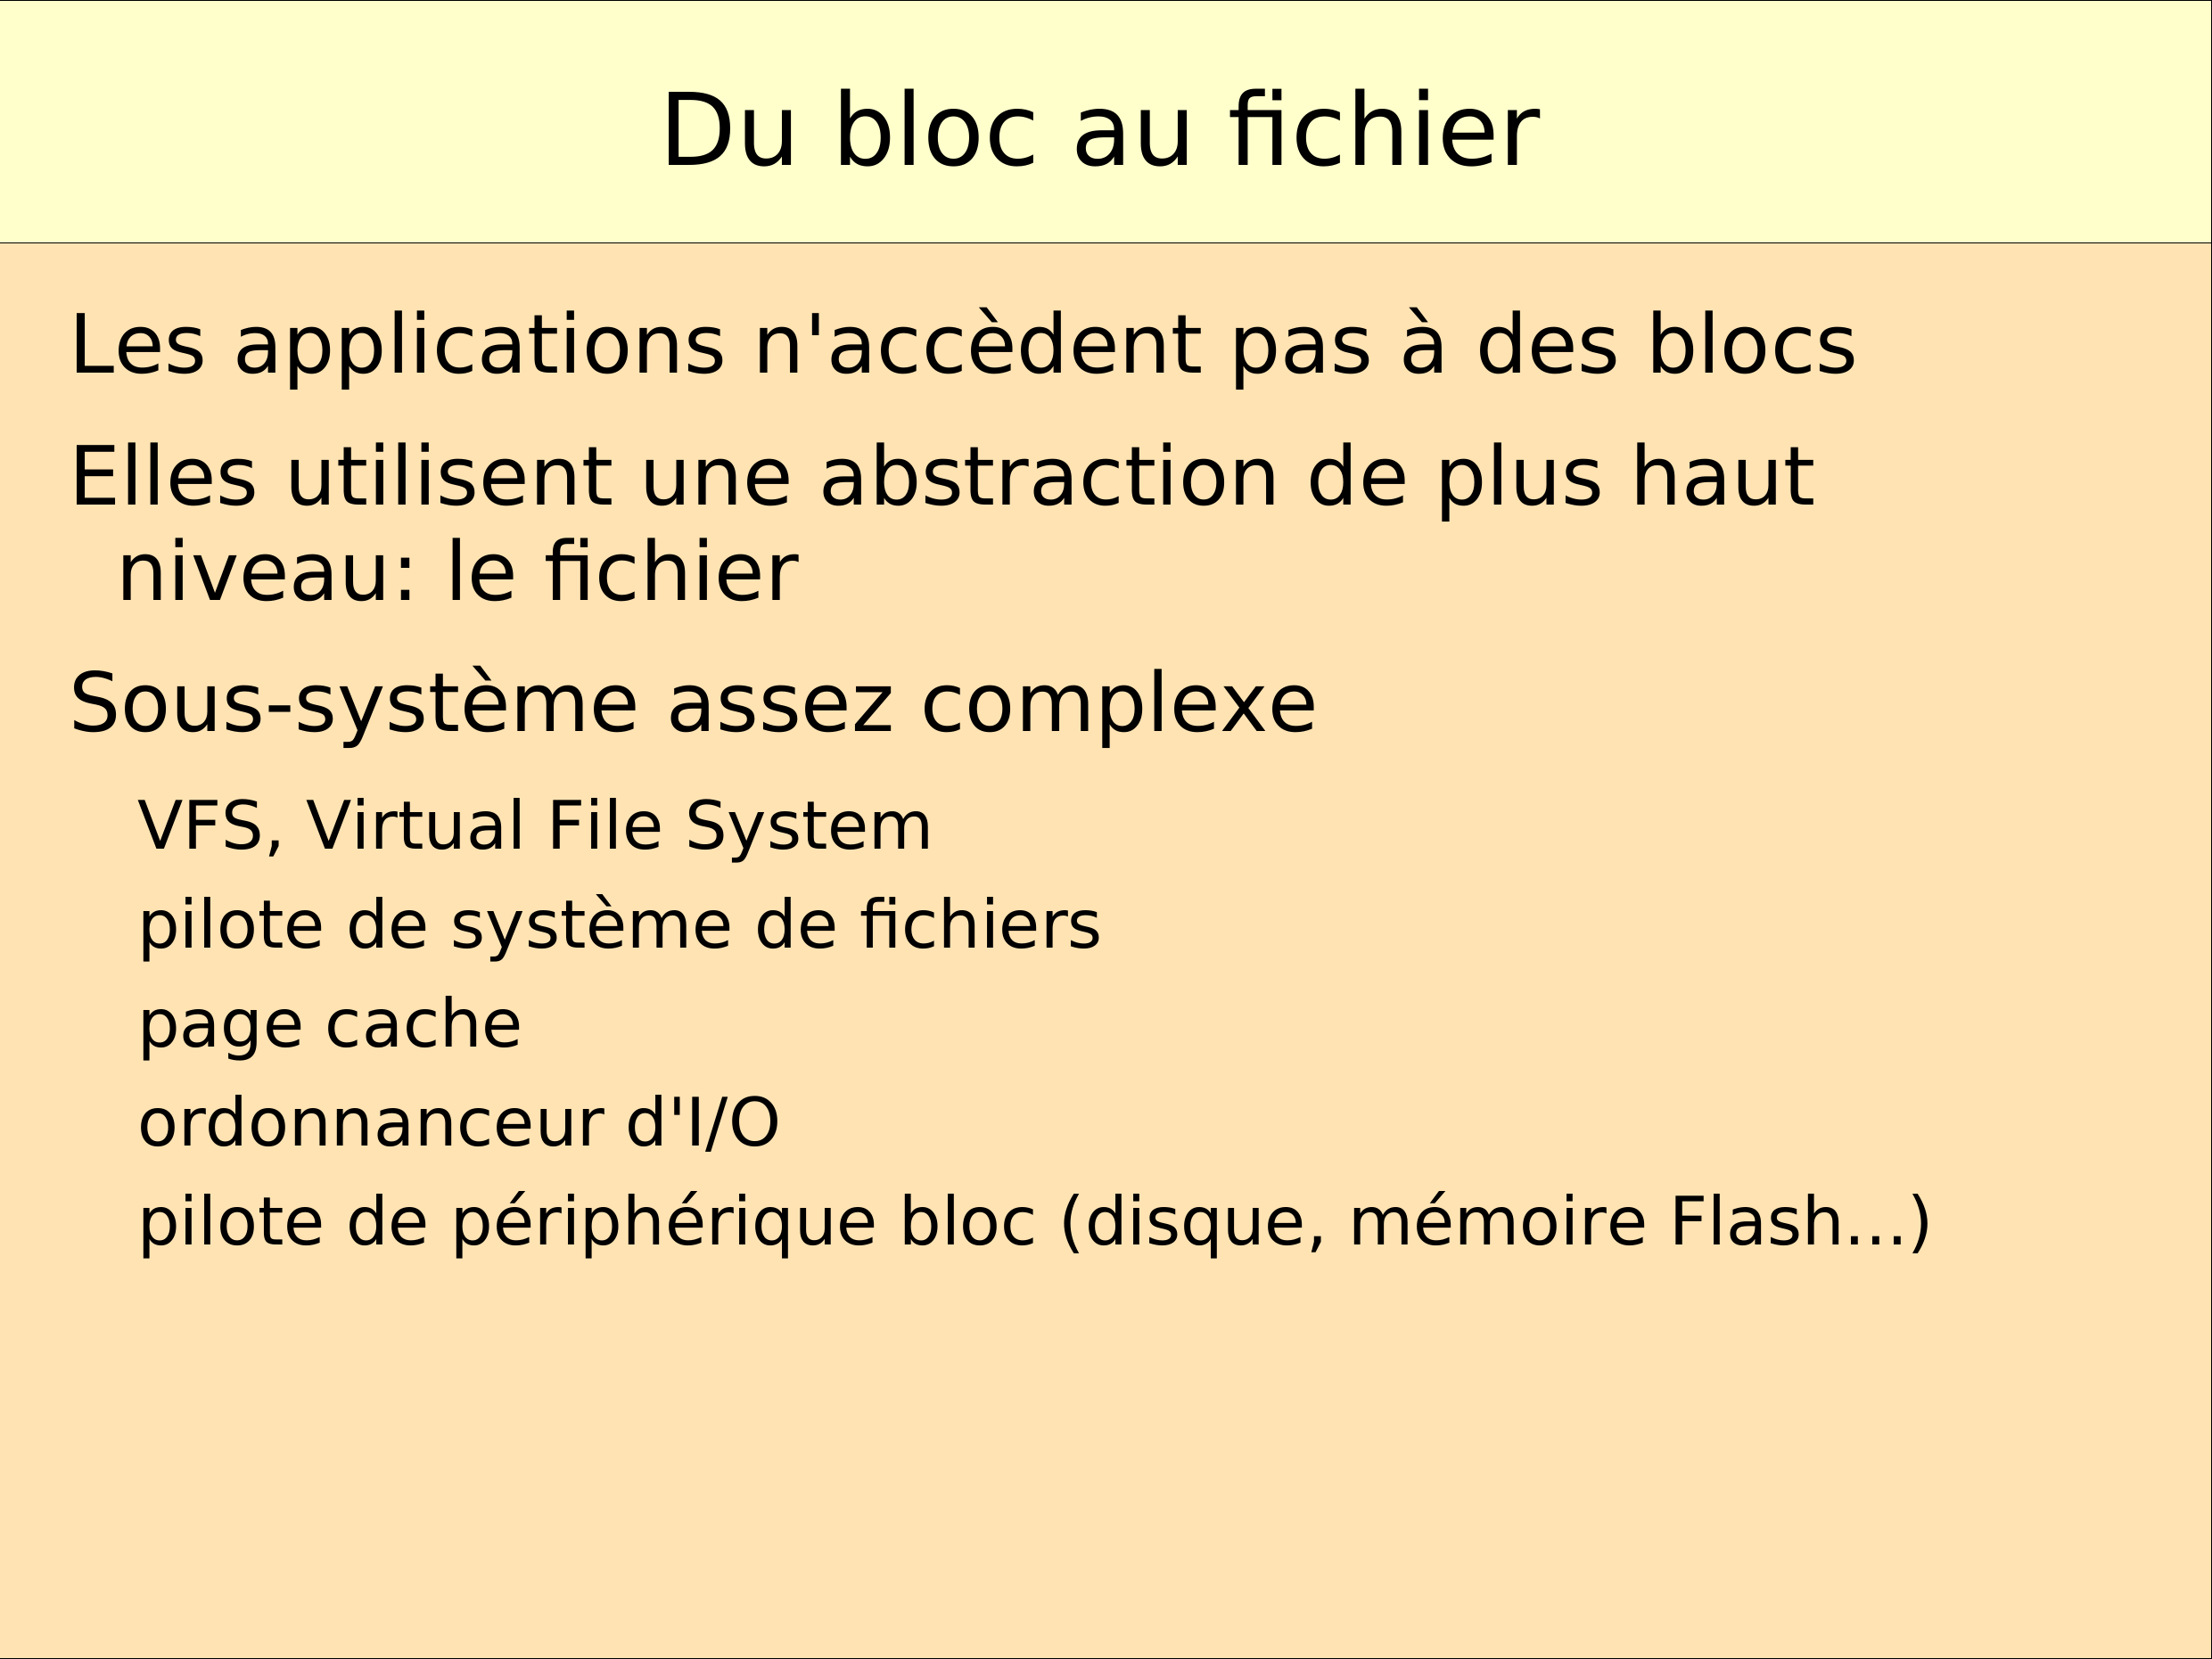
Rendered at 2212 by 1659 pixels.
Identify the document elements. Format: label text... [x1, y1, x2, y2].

list Les applications n'accèdent pas à des blocs Elles utilisent une abstraction de plus haut niveau: le fichier Sous-système assez complexe VFS, Virtual File System pilote de système de fichiers page cache ordonnanceur d'I/O pilote de périphérique bloc (disque, mémoire Flash...) [53, 297, 2134, 1546]
title Du bloc au fichier [153, 51, 2048, 211]
